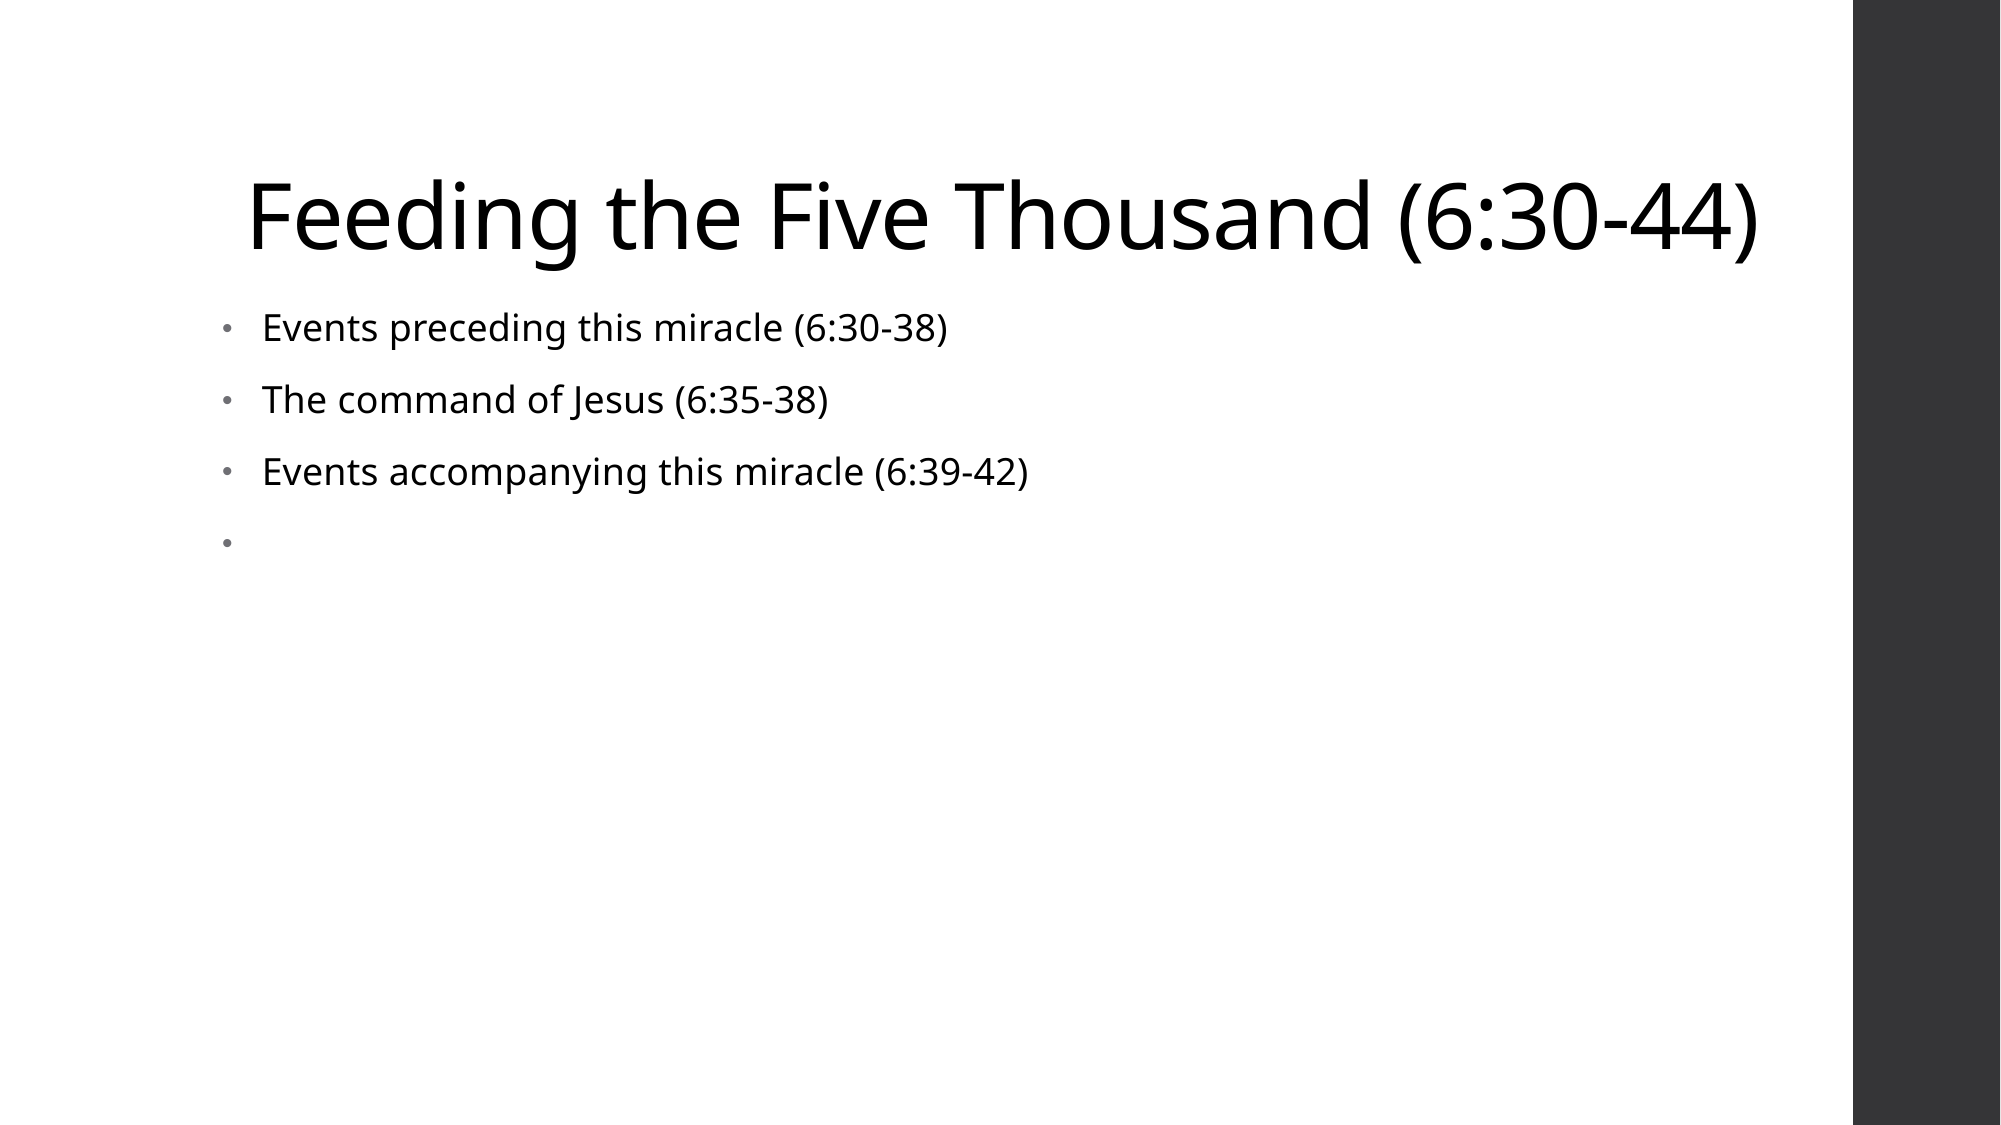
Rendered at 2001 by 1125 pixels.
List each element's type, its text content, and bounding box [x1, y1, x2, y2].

title Feeding the Five Thousand (6:30-44) [206, 60, 1797, 278]
list Events preceding this miracle (6:30-38) The command of Jesus (6:35-38) Events accompanying this miracle (6:39-42) [206, 299, 1617, 1014]
